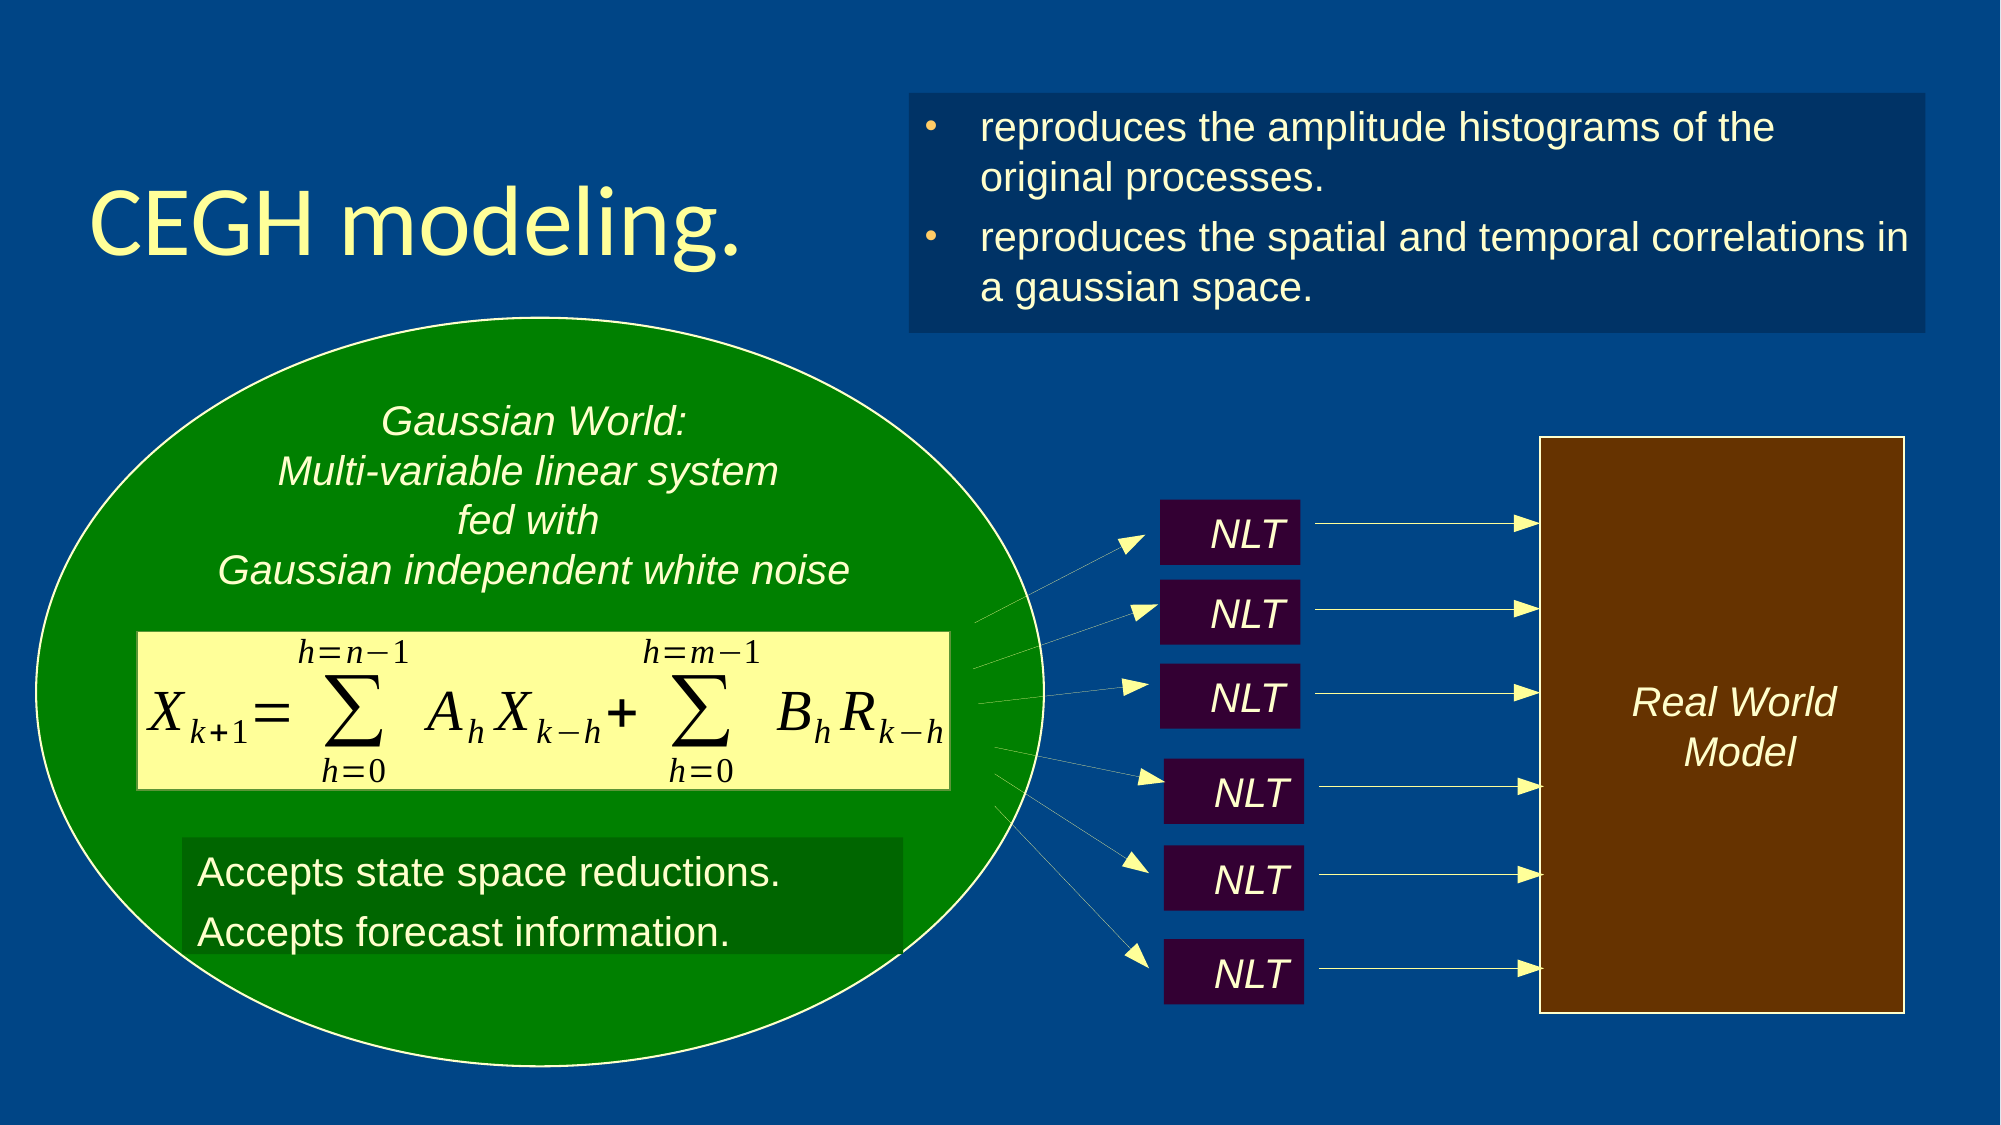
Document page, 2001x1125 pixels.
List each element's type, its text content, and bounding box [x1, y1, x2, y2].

text_box NLT [1160, 663, 1301, 729]
title CEGH modeling. [38, 47, 856, 283]
text_box NLT [1163, 939, 1305, 1005]
chart [137, 632, 950, 790]
text_box Real World Model [1540, 436, 1905, 1014]
text_box Accepts state space reductions. Accepts forecast information. [182, 837, 904, 955]
text_box reproduces the amplitude histograms of the original processes. reproduces the spatial and temporal correlations in a gaussian space. [908, 92, 1926, 333]
text_box Gaussian World: Multi-variable linear system fed with Gaussian independent white noise [167, 386, 866, 601]
text_box NLT [1163, 845, 1305, 911]
text_box NLT [1160, 499, 1301, 565]
text_box NLT [1163, 758, 1305, 824]
text_box [0, 0, 2001, 1125]
text_box NLT [1160, 579, 1301, 645]
